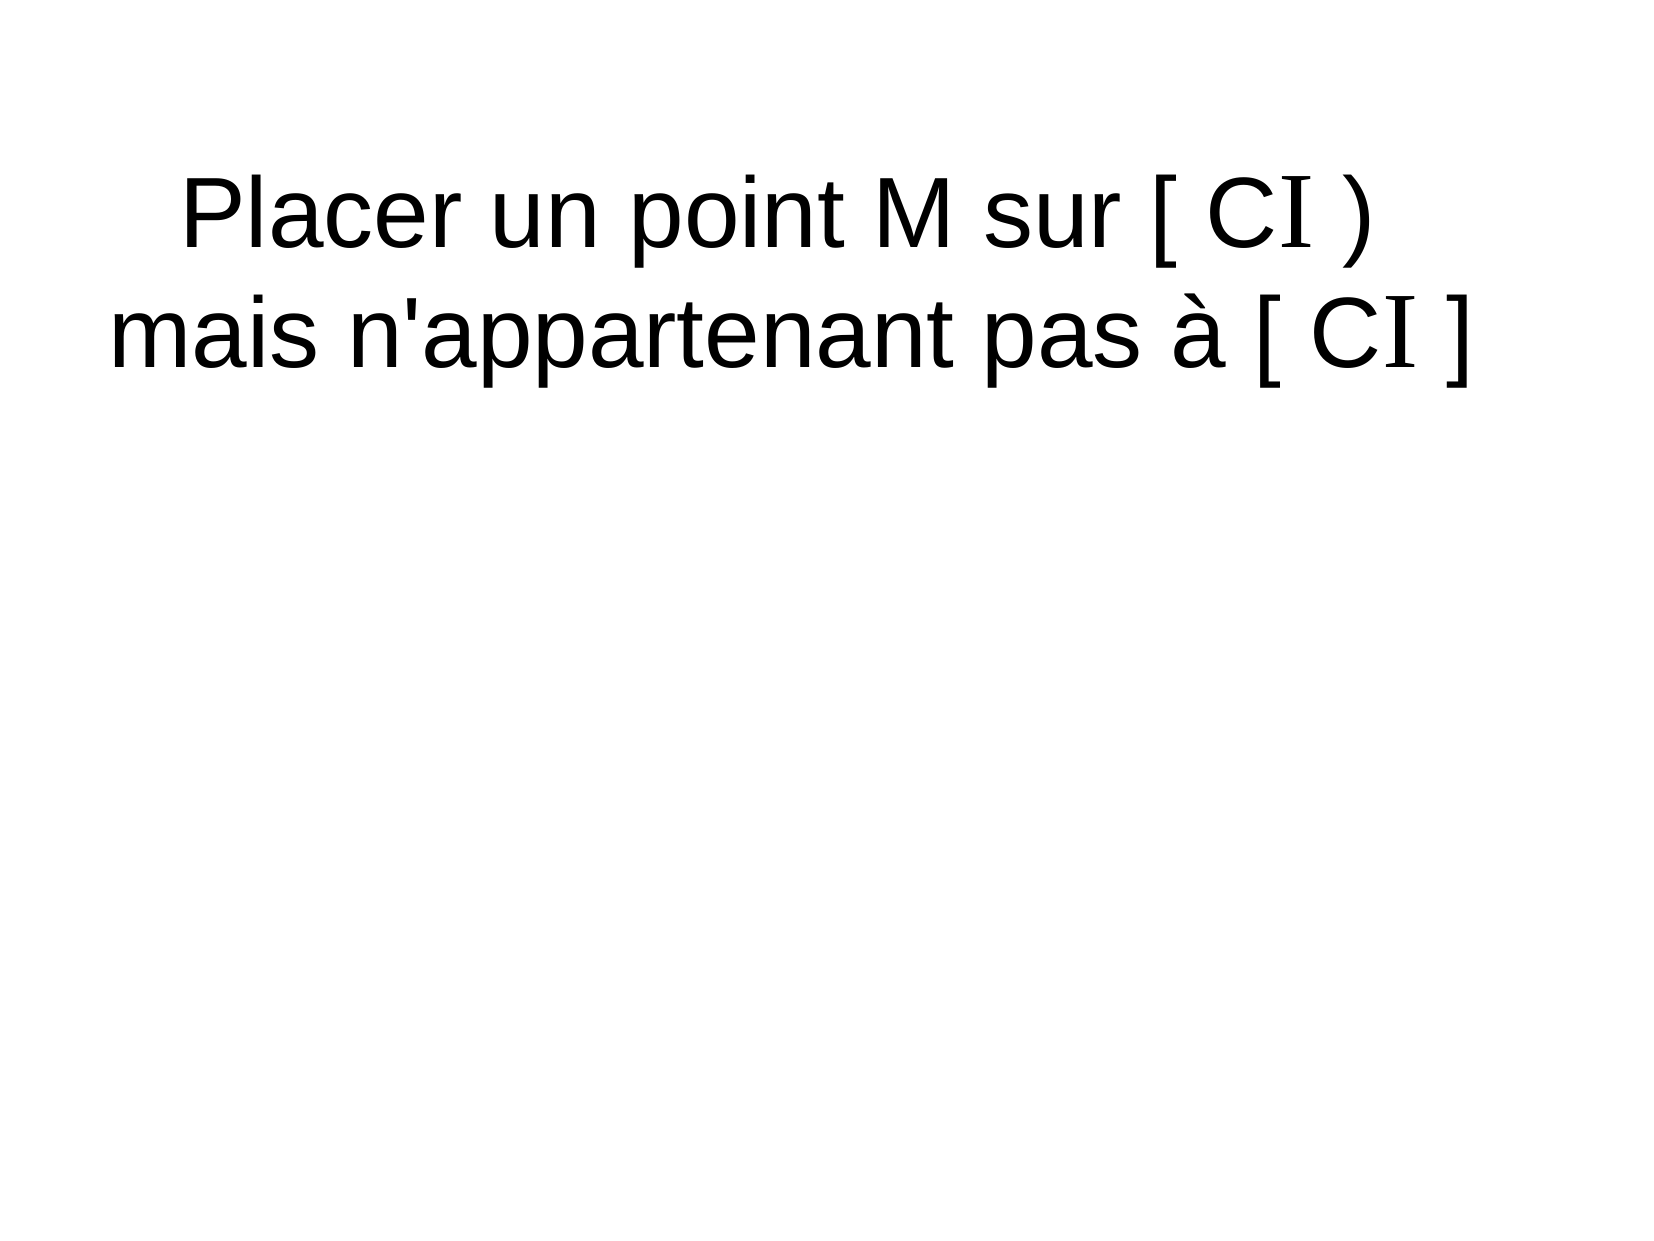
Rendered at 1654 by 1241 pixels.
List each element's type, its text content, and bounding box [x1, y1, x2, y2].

subtitle Placer un point M sur [ CI ) mais n'appartenant pas à [ CI ] [47, 118, 1536, 424]
